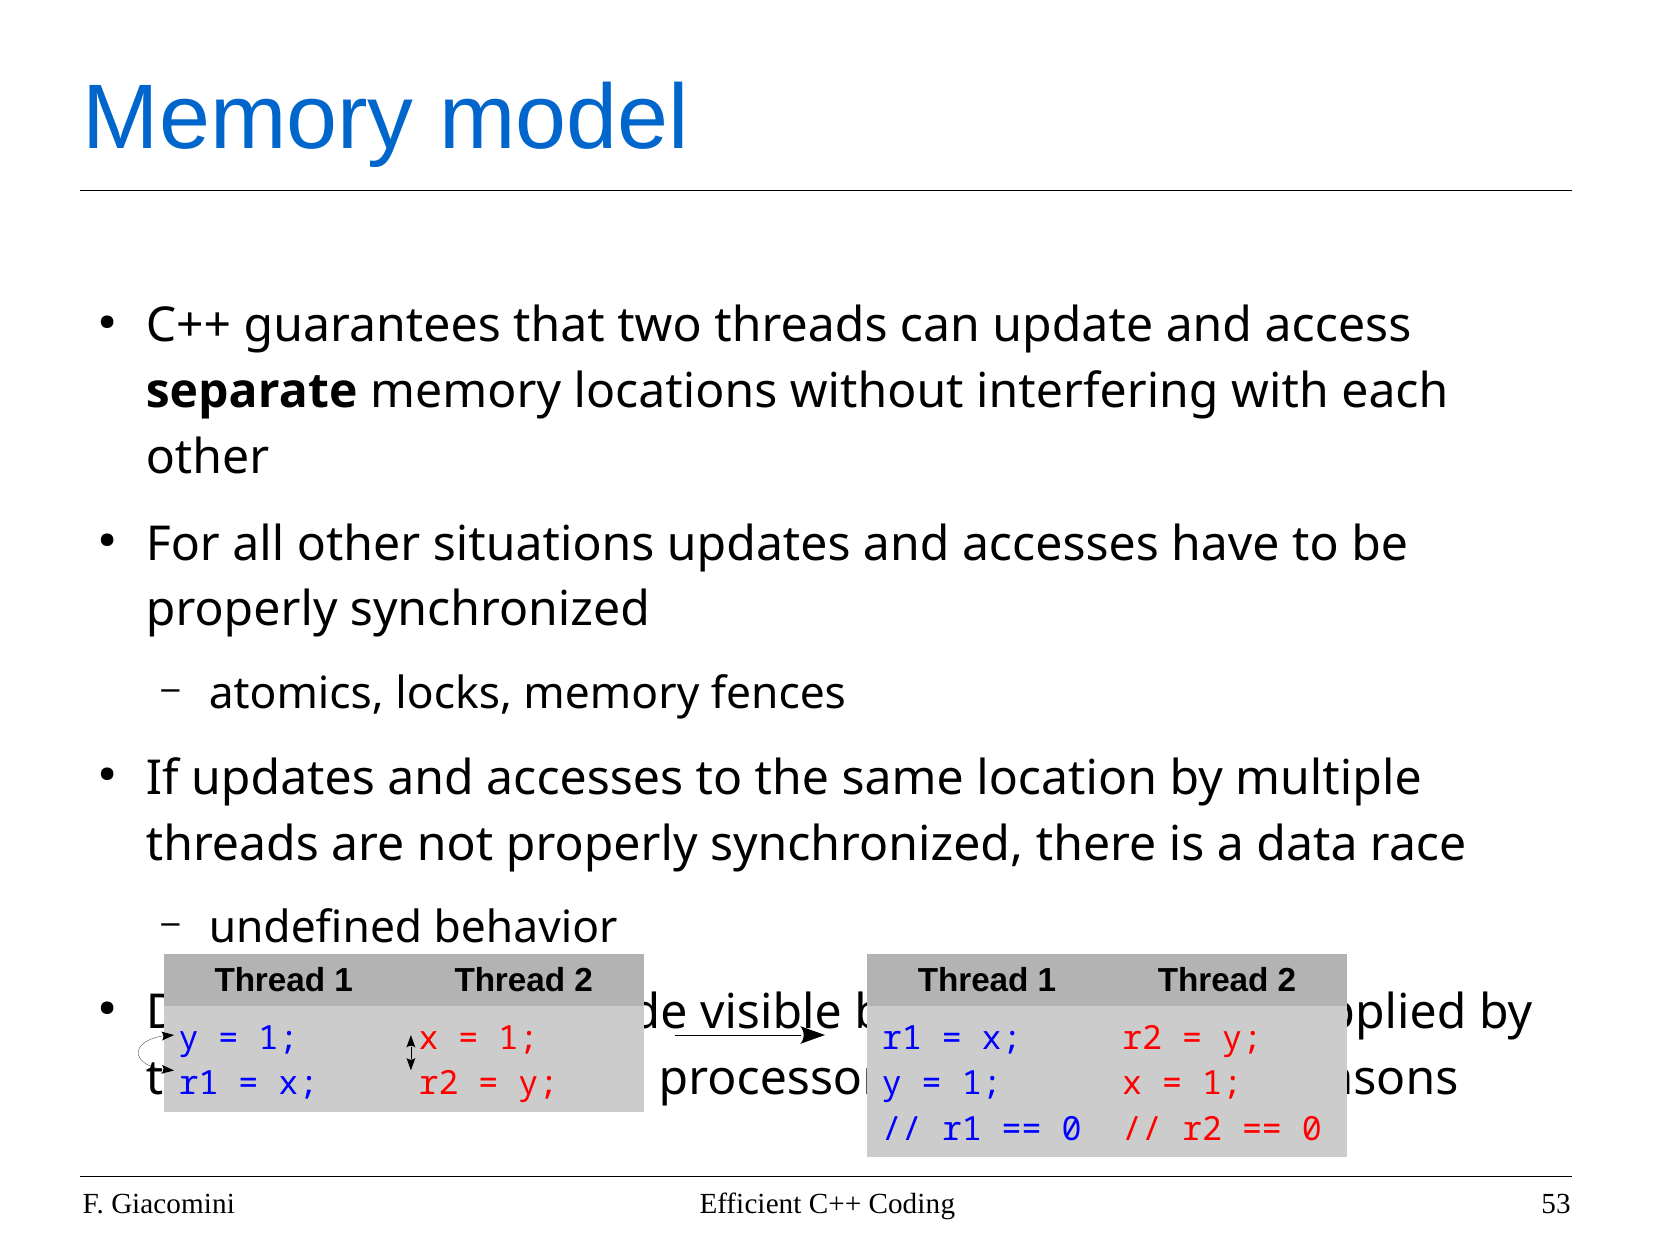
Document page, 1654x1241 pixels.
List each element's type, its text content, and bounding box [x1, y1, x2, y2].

table_cell x = 1; r2 = y; [404, 1006, 644, 1112]
table_header Thread 2 [1107, 954, 1347, 1006]
table_cell r2 = y; x = 1; // r2 == 0 [1107, 1006, 1347, 1157]
table_header Thread 1 [164, 954, 404, 1006]
table_cell y = 1; r1 = x; [164, 1006, 404, 1112]
table_cell r1 = x; y = 1; // r1 == 0 [867, 1006, 1107, 1157]
list C++ guarantees that two threads can update and access separate memory locations without interfering with each other For all other situations updates and accesses have to be properly synchronized atomics, locks, memory fences If updates and accesses to the same location by multiple threads are not properly synchronized, there is a data race undefined behavior Data races can be made visible by transformations applied by the compiler or by the processor for performance reasons [82, 290, 1571, 1109]
table_header Thread 2 [404, 954, 644, 1006]
title Memory model [82, 49, 1571, 184]
table_header Thread 1 [867, 954, 1107, 1006]
